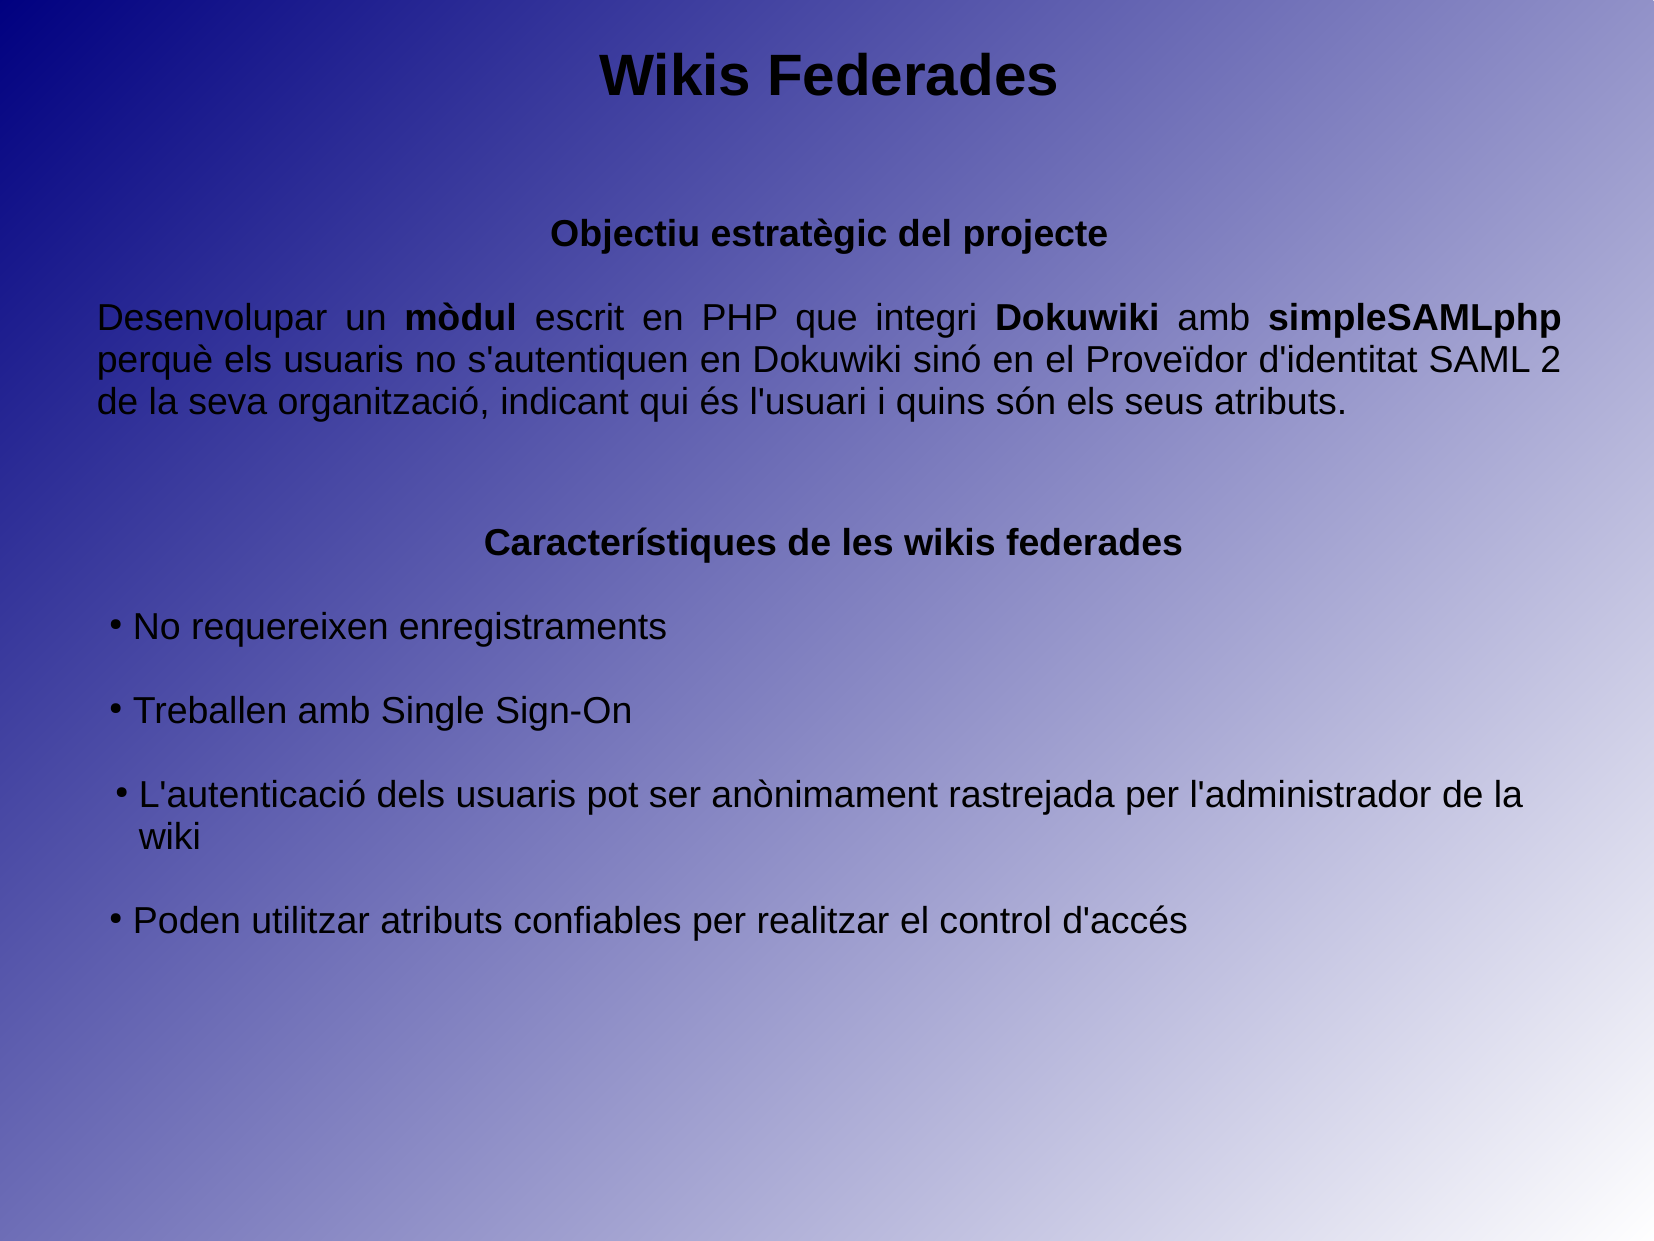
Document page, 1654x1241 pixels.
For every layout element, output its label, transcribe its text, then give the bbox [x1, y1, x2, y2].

text_box Objectiu estratègic del projecte Desenvolupar un mòdul escrit en PHP que integri Dokuwiki amb simpleSAMLphp perquè els usuaris no s'autentiquen en Dokuwiki sinó en el Proveïdor d'identitat SAML 2 de la seva organització, indicant qui és l'usuari i quins són els seus atributs. [82, 204, 1577, 430]
text_box Característiques de les wikis federades No requereixen enregistraments Treballen amb Single Sign-On L'autenticació dels usuaris pot ser anònimament rastrejada per l'administrador de la wiki Poden utilitzar atributs confiables per realitzar el control d'accés [94, 513, 1589, 991]
text_box Wikis Federades [584, 35, 1075, 116]
